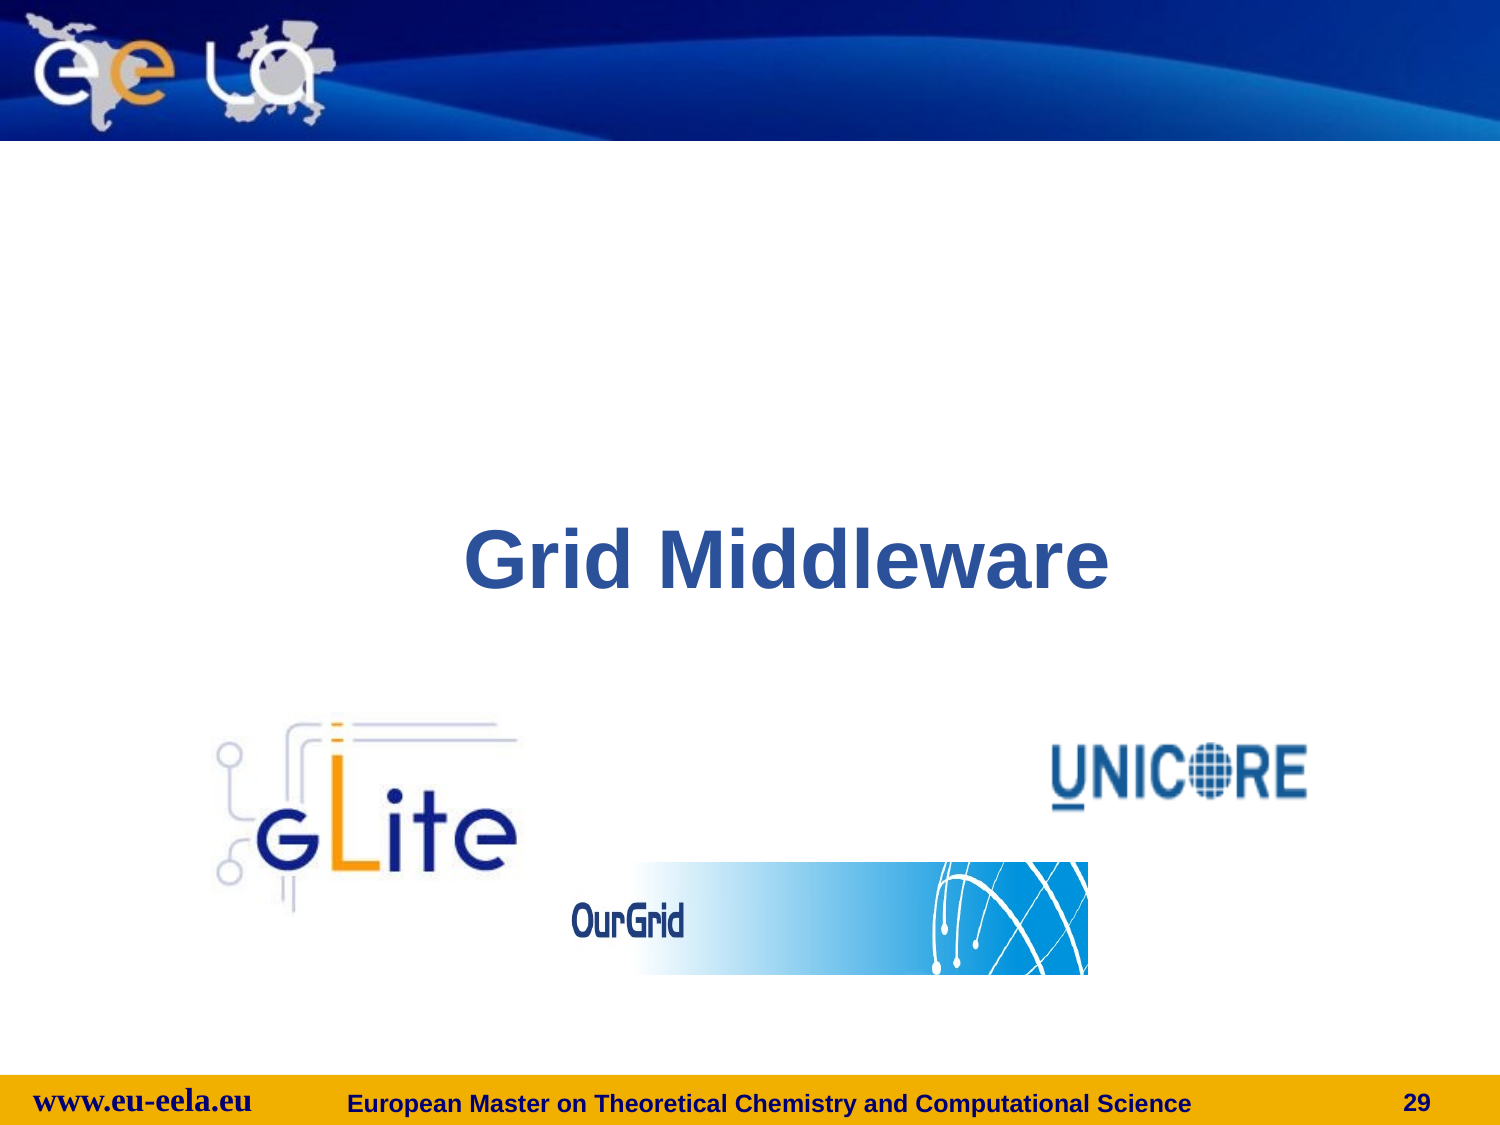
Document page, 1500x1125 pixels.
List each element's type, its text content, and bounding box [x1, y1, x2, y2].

list Grid Middleware [54, 159, 1464, 1051]
picture [1050, 742, 1313, 818]
picture [1071, 862, 1088, 897]
text_box European Master on Theoretical Chemistry and Computational Science [332, 1080, 1388, 1125]
picture [1027, 862, 1085, 976]
picture [1029, 966, 1036, 973]
picture [211, 712, 526, 920]
text_box [1388, 1078, 1475, 1125]
picture [562, 862, 1045, 976]
